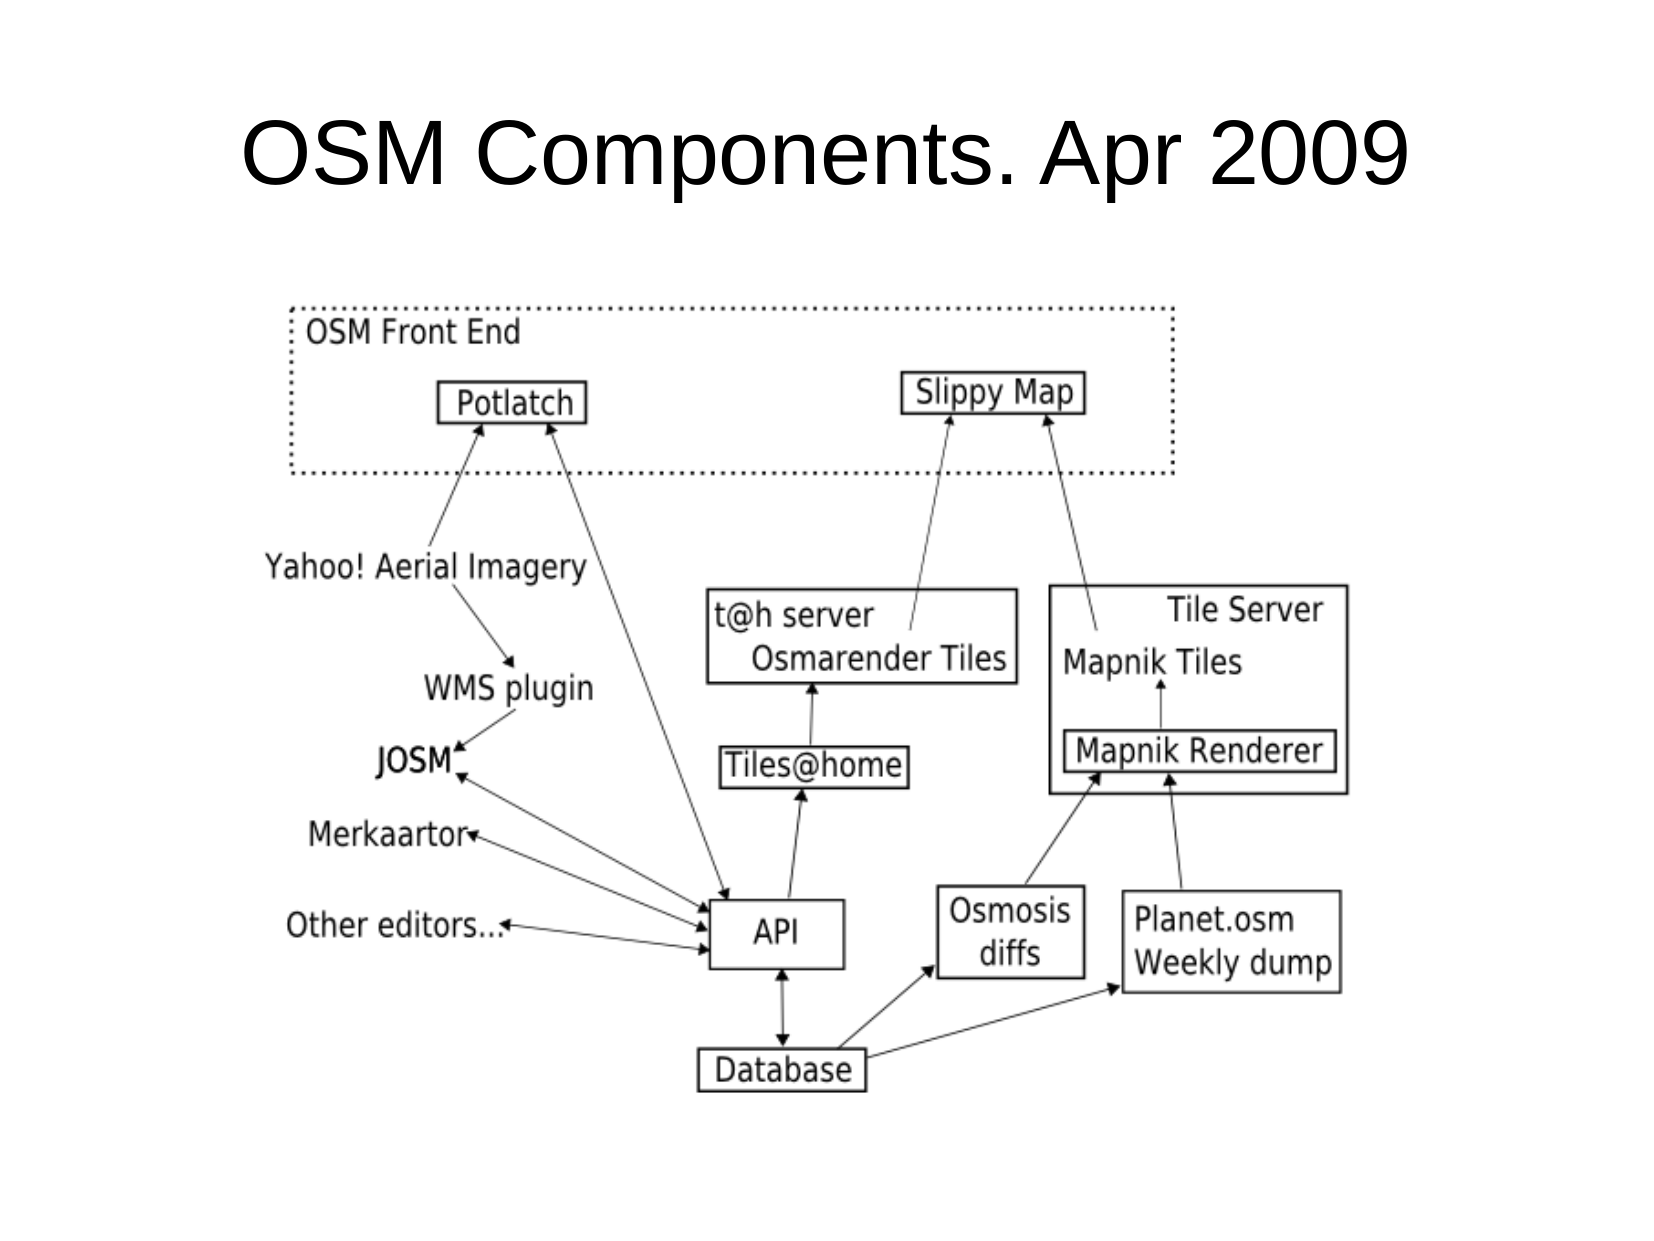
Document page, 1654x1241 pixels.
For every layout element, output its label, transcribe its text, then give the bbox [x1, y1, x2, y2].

picture [224, 271, 1394, 1135]
title OSM Components. Apr 2009 [82, 49, 1571, 257]
